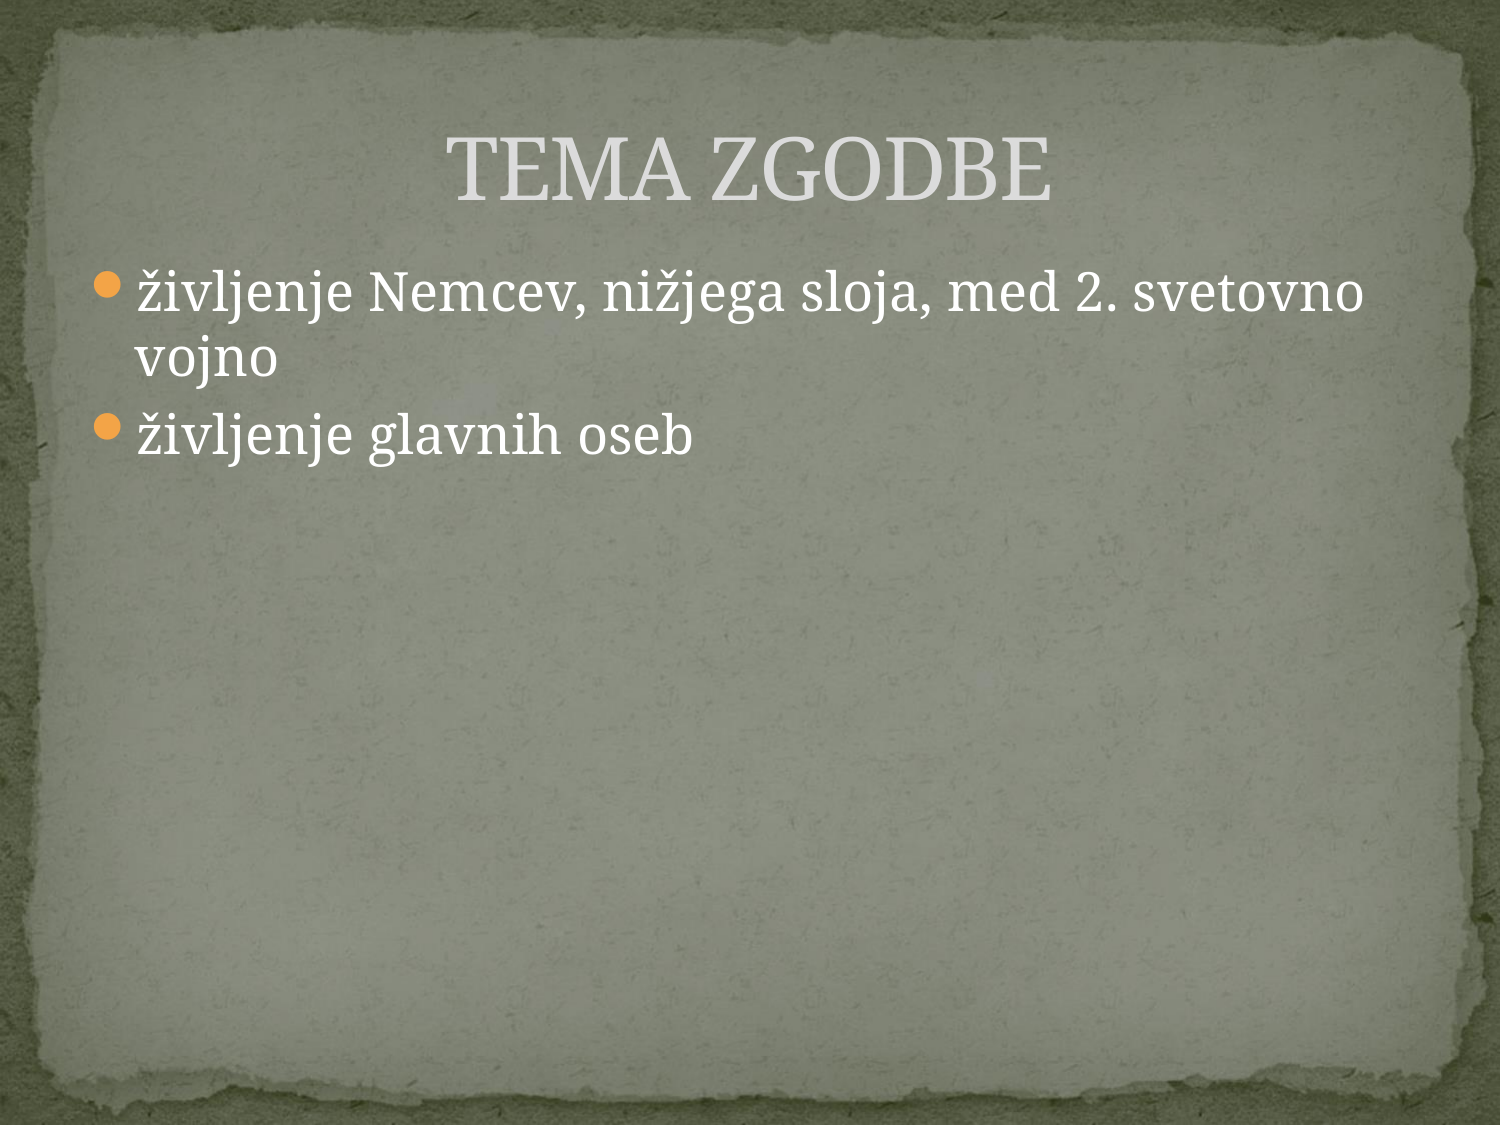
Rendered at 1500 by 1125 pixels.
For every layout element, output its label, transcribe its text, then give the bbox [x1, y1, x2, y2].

list življenje Nemcev, nižjega sloja, med 2. svetovno vojno življenje glavnih oseb [75, 249, 1425, 1000]
picture [0, 0, 1500, 1125]
title TEMA ZGODBE [75, 24, 1425, 225]
